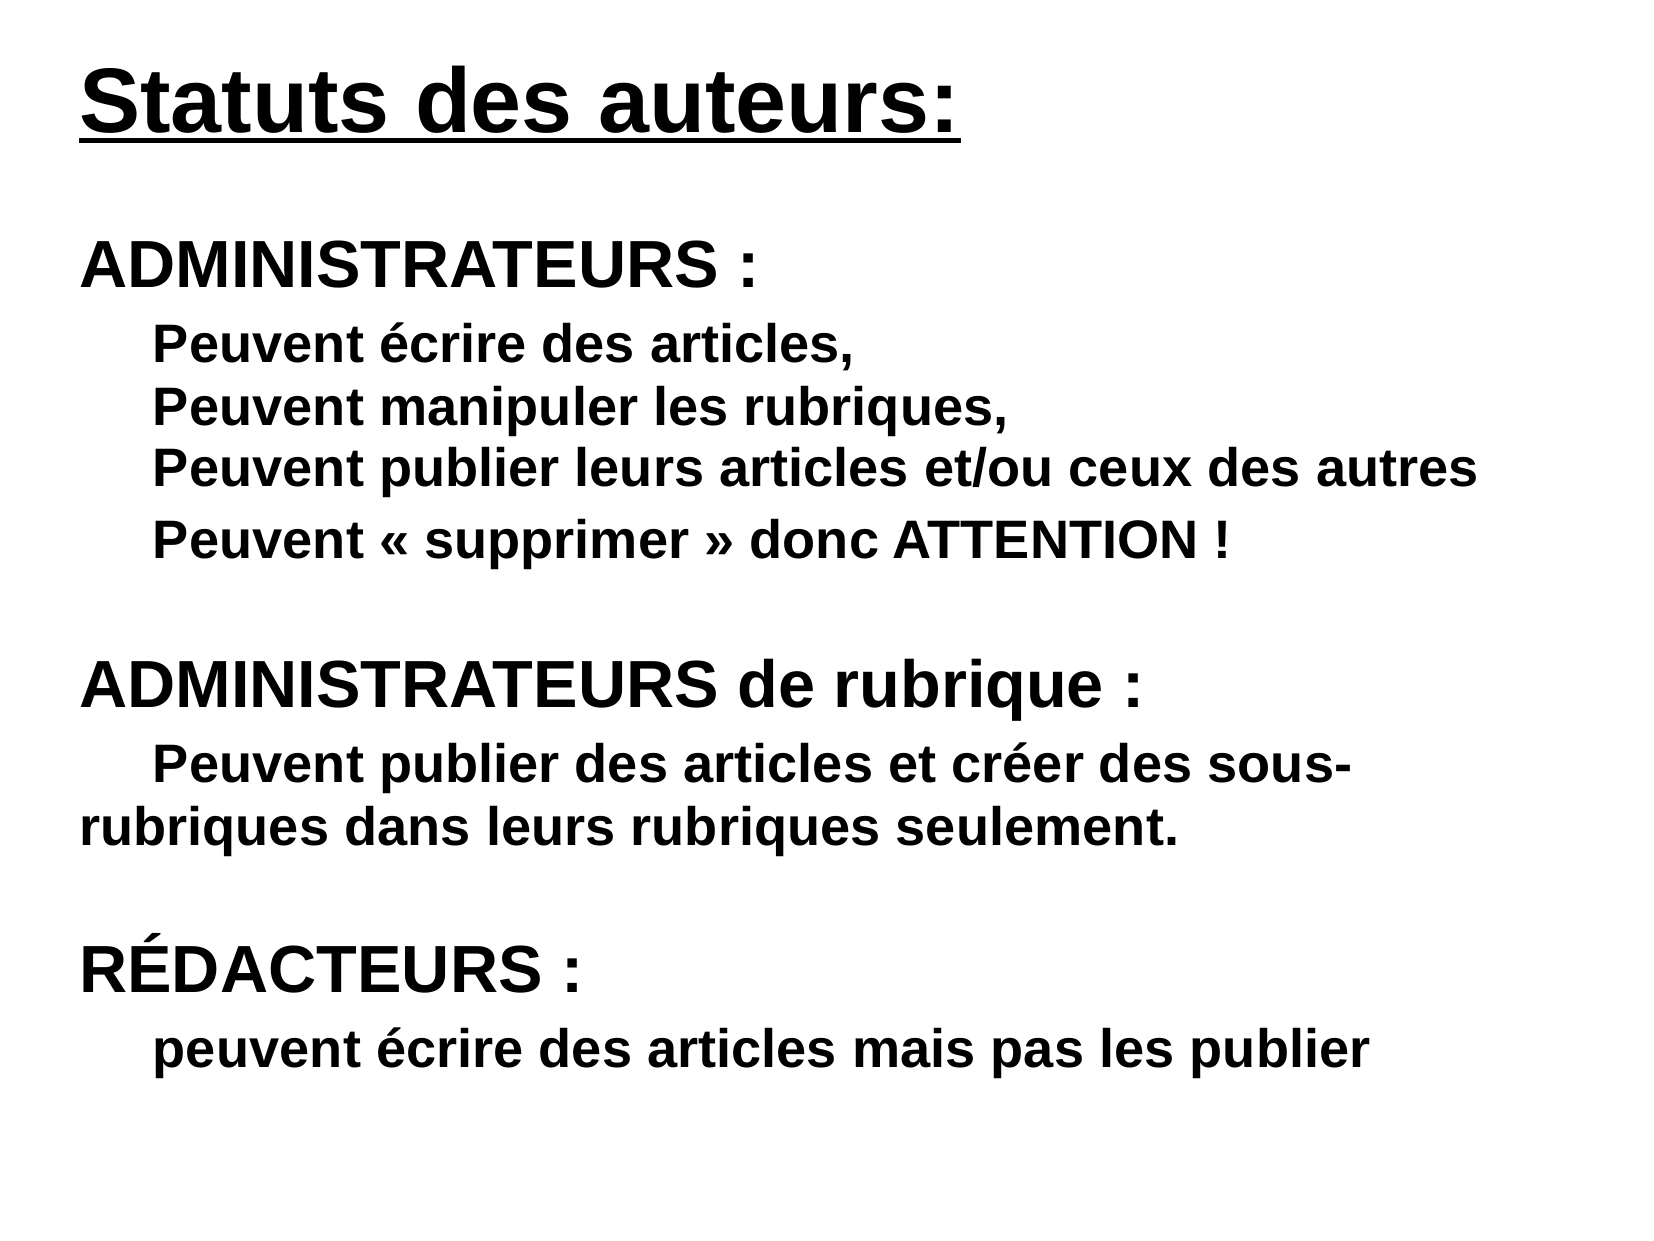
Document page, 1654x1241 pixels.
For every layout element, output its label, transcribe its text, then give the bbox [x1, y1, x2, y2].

text_box Statuts des auteurs: ADMINISTRATEURS : Peuvent écrire des articles, Peuvent manipuler les rubriques, Peuvent publier leurs articles et/ou ceux des autres Peuvent « supprimer » donc ATTENTION ! ADMINISTRATEURS de rubrique : Peuvent publier des articles et créer des sous-rubriques dans leurs rubriques seulement. RÉDACTEURS : peuvent écrire des articles mais pas les publier [64, 42, 1590, 1182]
